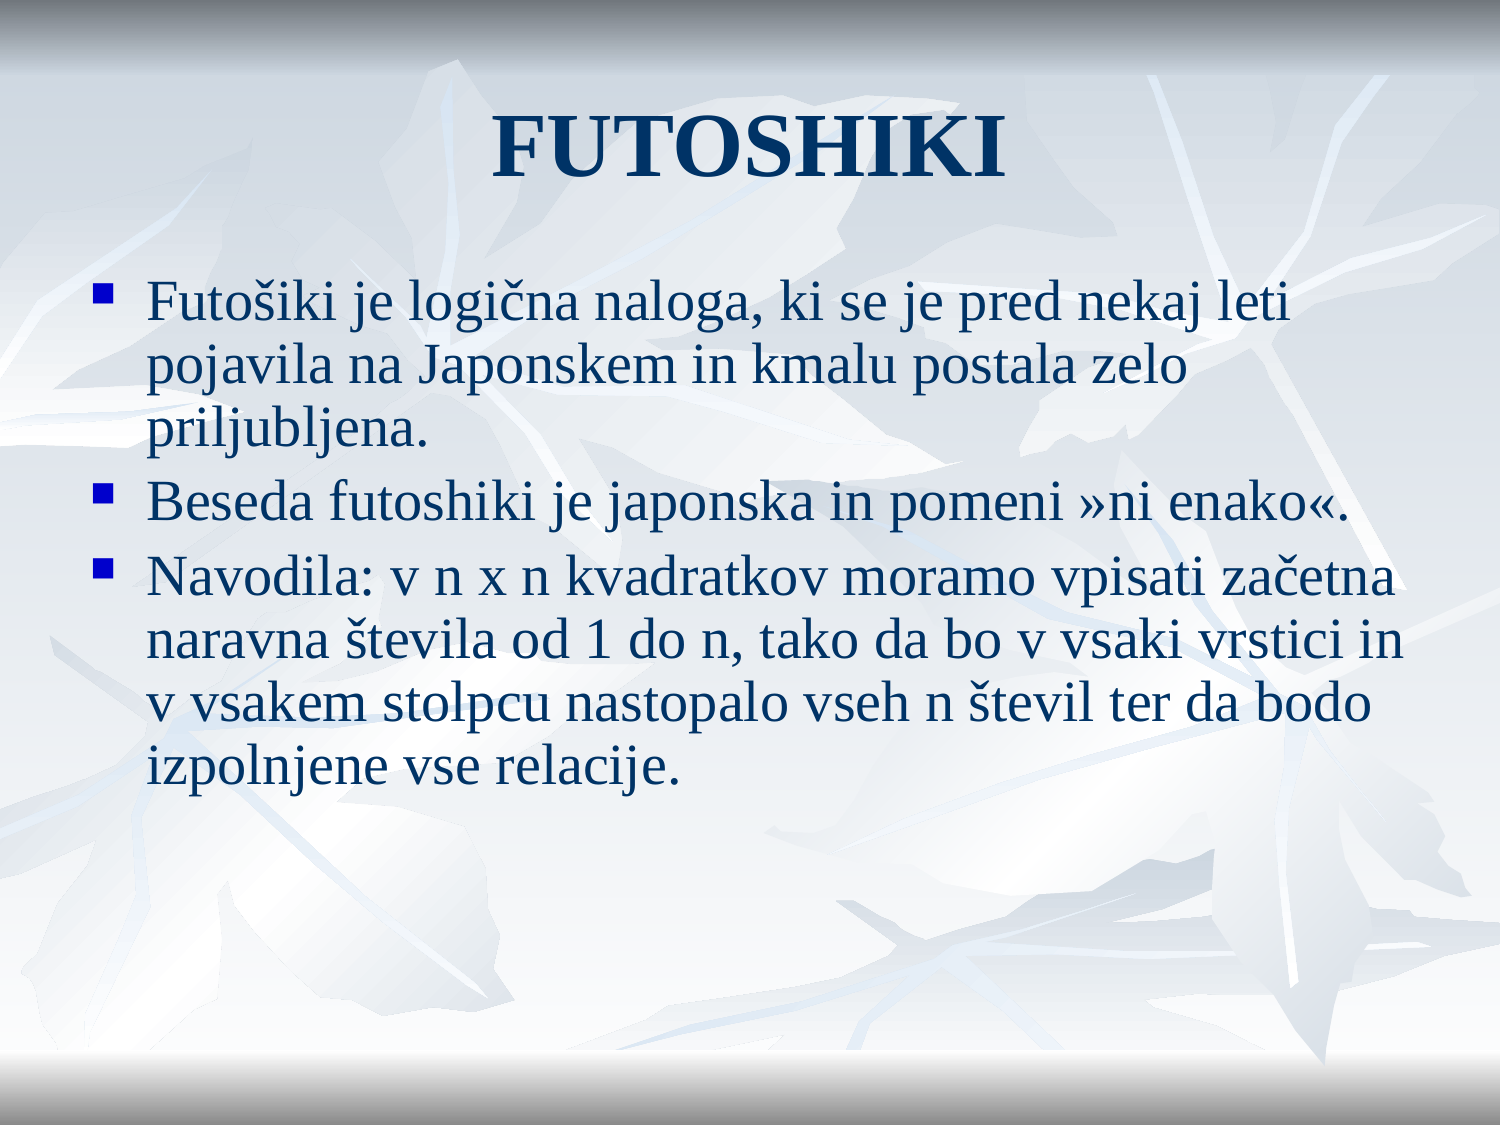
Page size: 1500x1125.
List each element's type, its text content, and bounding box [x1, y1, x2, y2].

list Futošiki je logična naloga, ki se je pred nekaj leti pojavila na Japonskem in kmalu postala zelo priljubljena. Beseda futoshiki je japonska in pomeni »ni enako«. Navodila: v n x n kvadratkov moramo vpisati začetna naravna števila od 1 do n, tako da bo v vsaki vrstici in v vsakem stolpcu nastopalo vseh n števil ter da bodo izpolnjene vse relacije. [75, 262, 1425, 1006]
title FUTOSHIKI [75, 45, 1425, 234]
